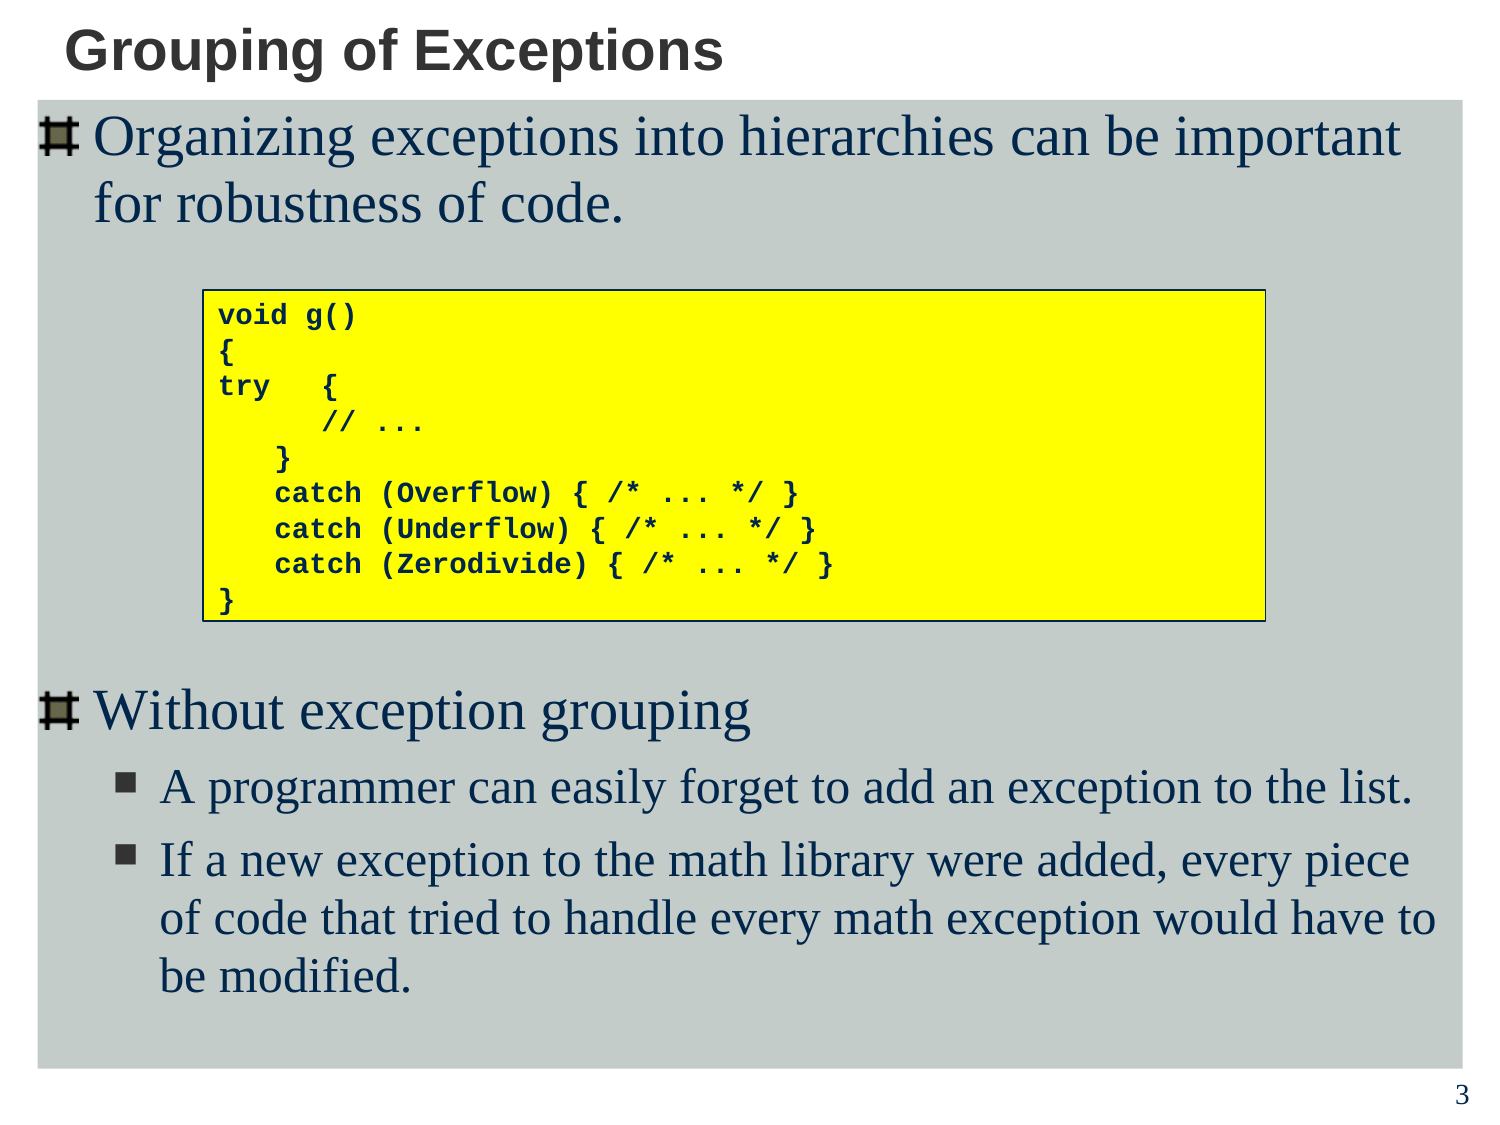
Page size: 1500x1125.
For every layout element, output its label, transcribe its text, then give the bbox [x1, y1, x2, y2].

text_box void g() { try { // ... } catch (Overflow) { /* ... */ } catch (Underflow) { /* ... */ } catch (Zerodivide) { /* ... */ } } [203, 290, 1266, 629]
title Grouping of Exceptions [50, 0, 1450, 91]
list Organizing exceptions into hierarchies can be important for robustness of code. Without exception grouping A programmer can easily forget to add an exception to the list. If a new exception to the math library were added, every piece of code that tried to handle every math exception would have to be modified. [37, 99, 1463, 1069]
